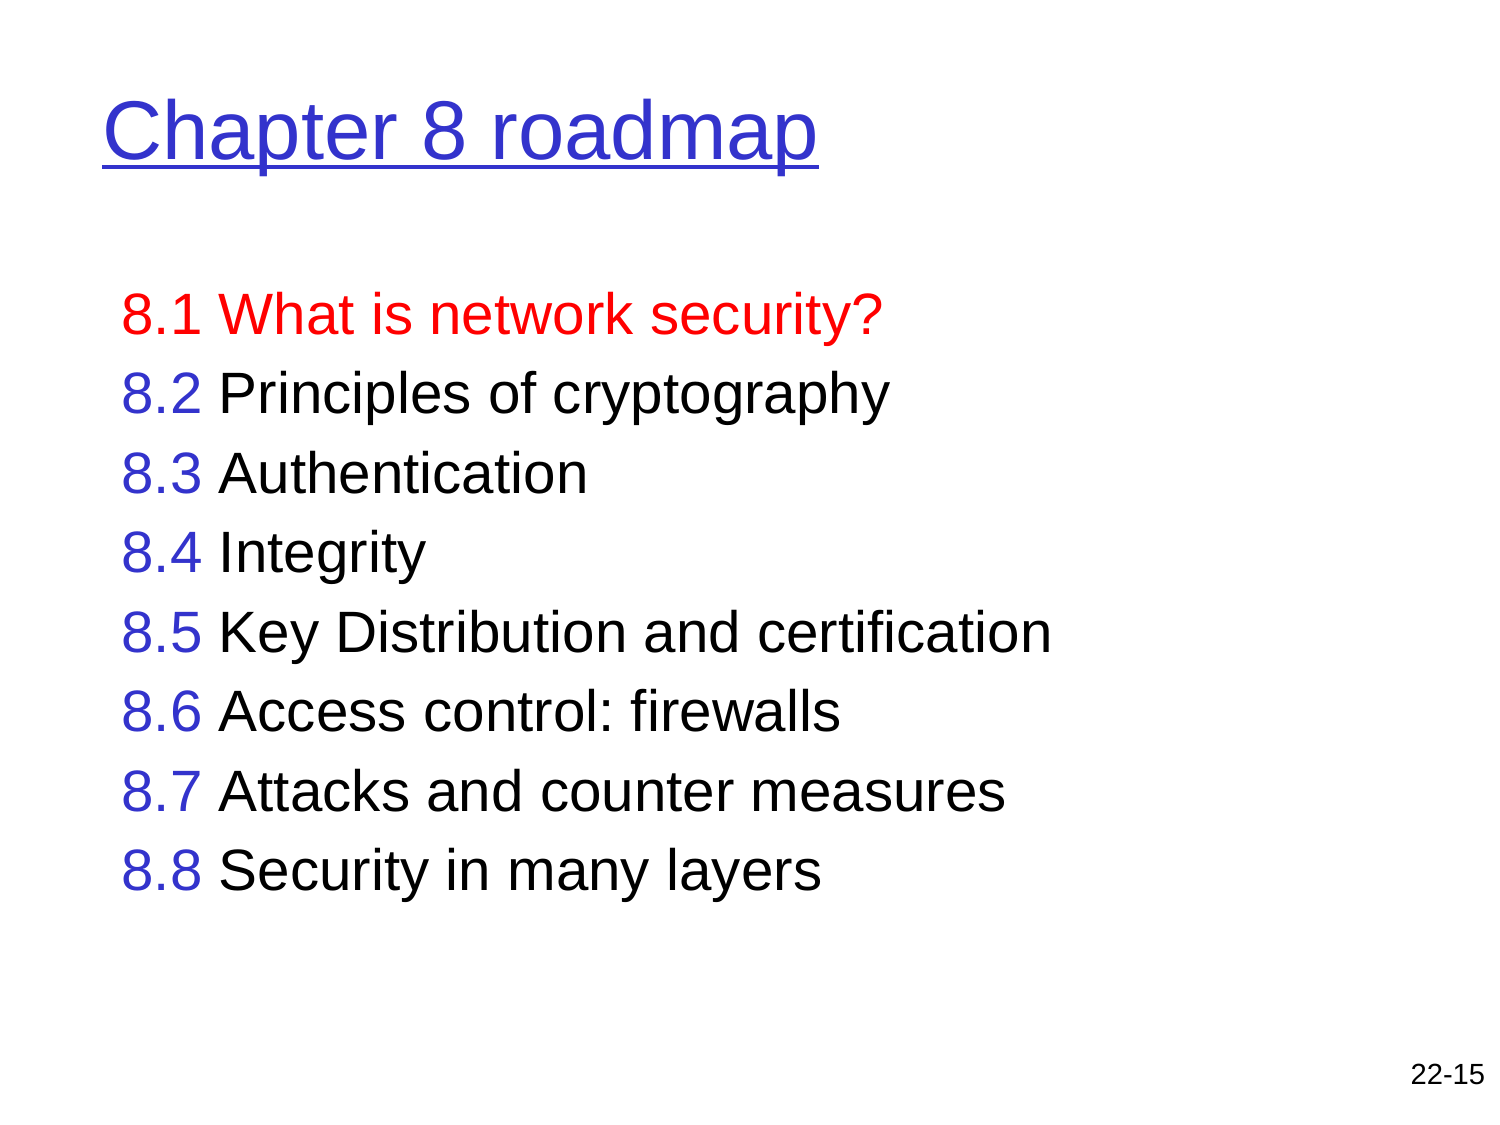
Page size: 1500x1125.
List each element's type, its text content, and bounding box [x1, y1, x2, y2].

list 8.1 What is network security? 8.2 Principles of cryptography 8.3 Authentication 8.4 Integrity 8.5 Key Distribution and certification 8.6 Access control: firewalls 8.7 Attacks and counter measures 8.8 Security in many layers [106, 273, 1382, 1037]
title Chapter 8 roadmap [87, 37, 1363, 225]
